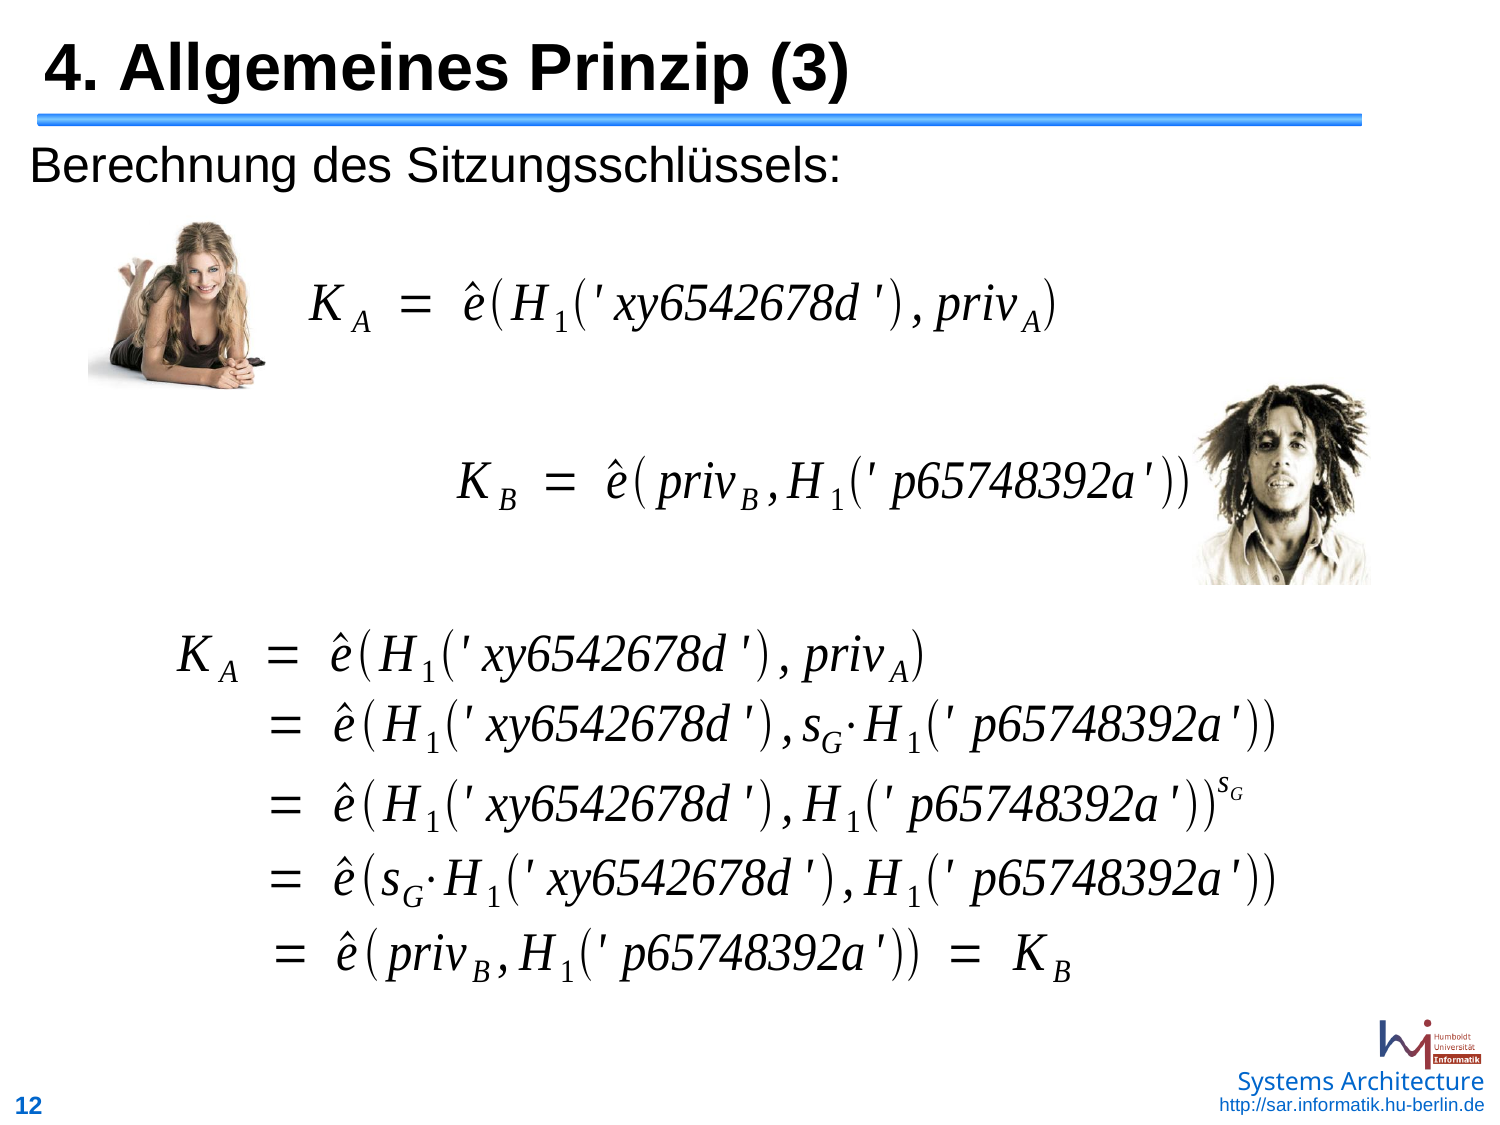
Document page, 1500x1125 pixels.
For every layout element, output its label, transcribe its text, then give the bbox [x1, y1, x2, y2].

chart [168, 622, 932, 691]
chart [265, 921, 1077, 991]
title 4. Allgemeines Prinzip (3) [29, 11, 1500, 123]
chart [259, 693, 1285, 762]
chart [259, 846, 1285, 916]
chart [448, 448, 1197, 519]
picture [1376, 1044, 1483, 1071]
list Berechnung des Sitzungsschlüssels: [29, 137, 1500, 1044]
chart [259, 763, 1249, 842]
